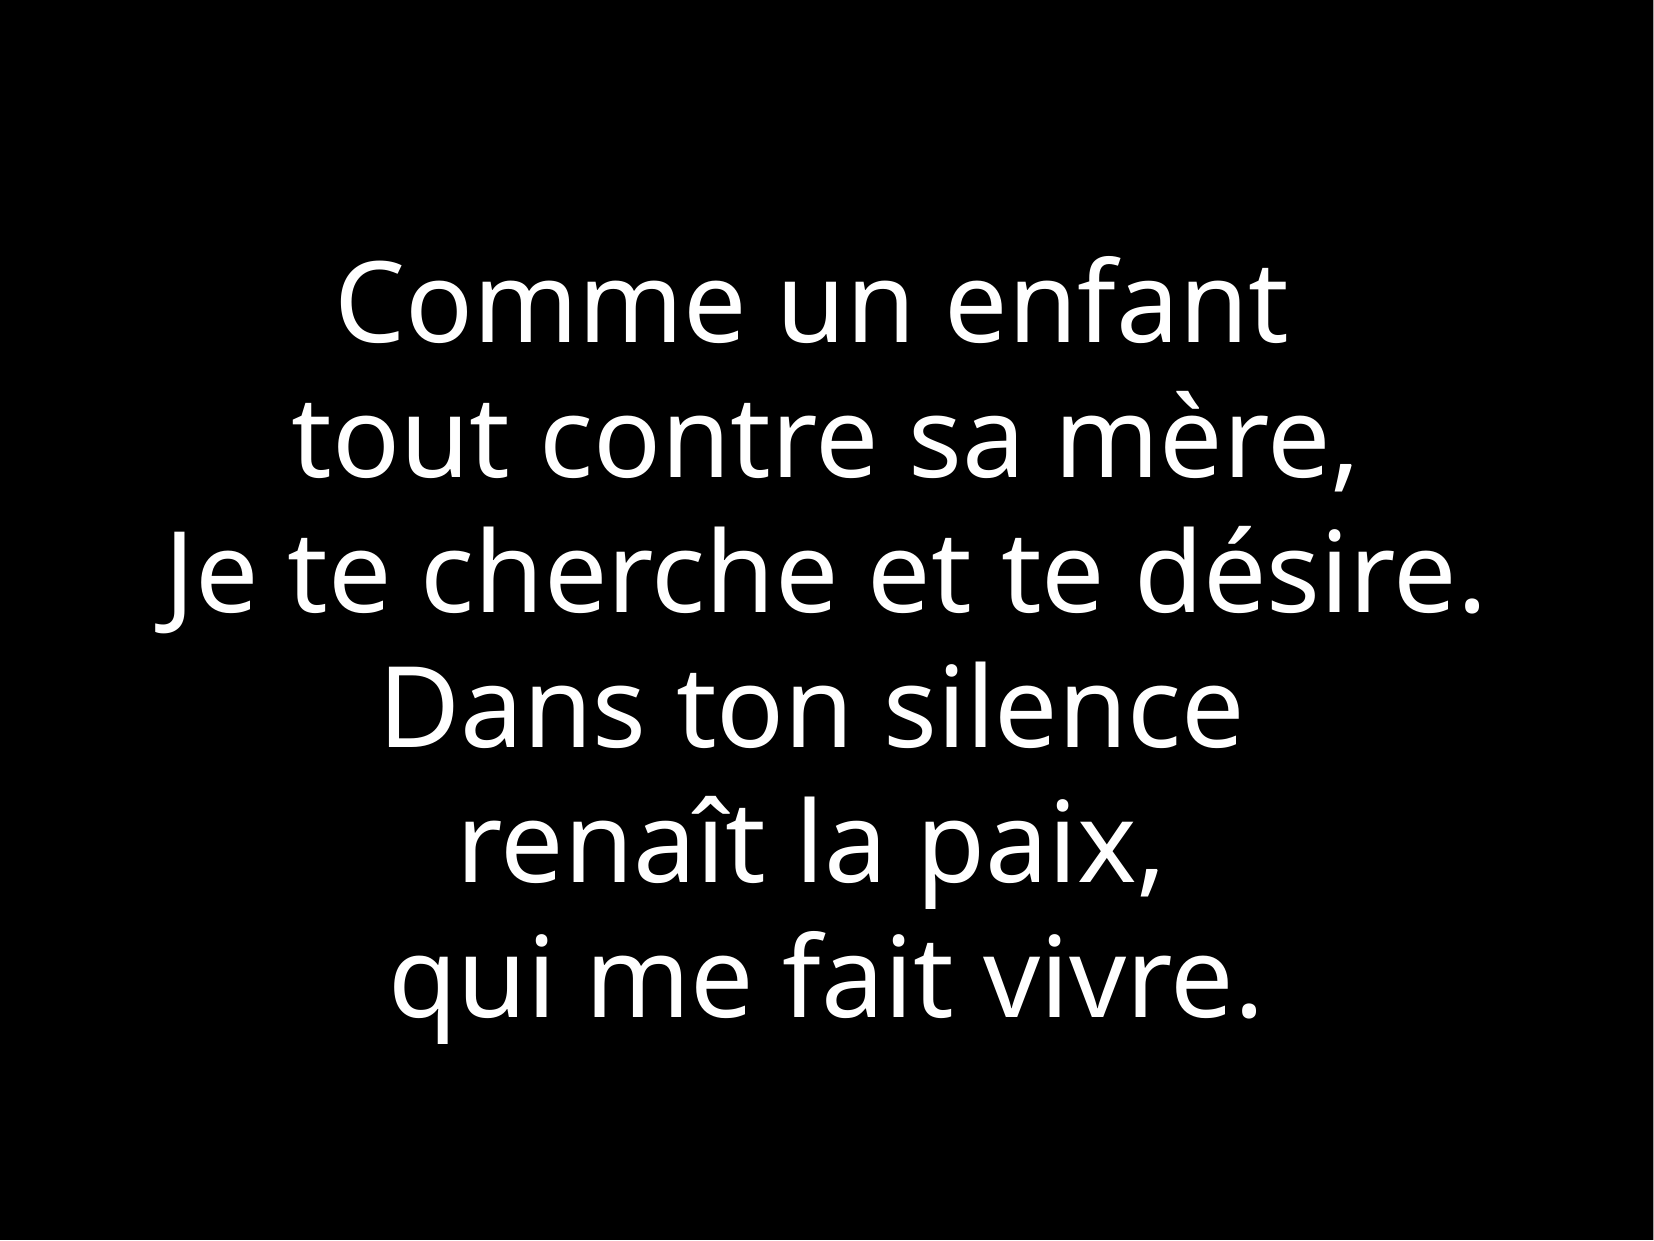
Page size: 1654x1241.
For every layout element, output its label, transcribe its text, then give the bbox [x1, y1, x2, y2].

text_box Comme un enfant tout contre sa mère, Je te cherche et te désire. Dans ton silence renaît la paix, qui me fait vivre. [0, 346, 1654, 925]
